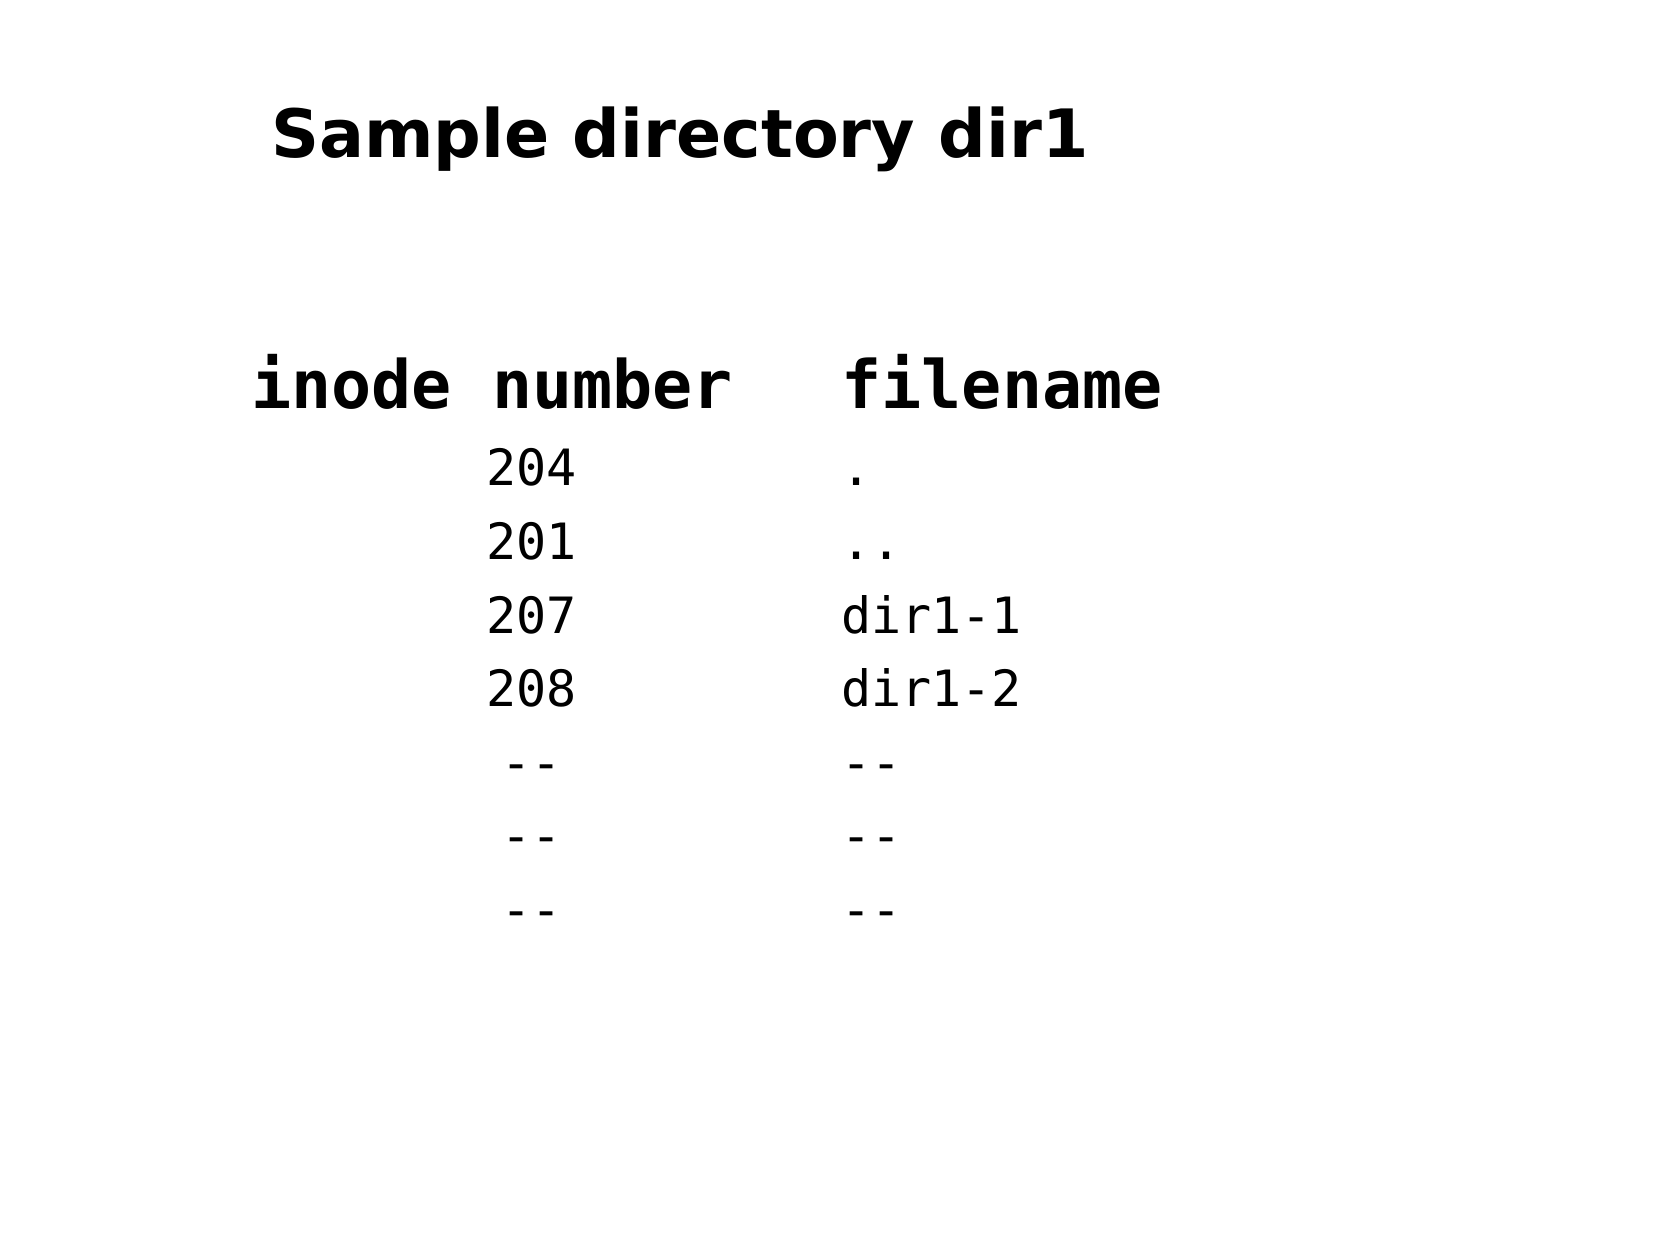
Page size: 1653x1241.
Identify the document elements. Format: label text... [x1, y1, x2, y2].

table_cell -- [237, 874, 827, 947]
table_cell dir1-1 [828, 580, 1417, 652]
table_cell -- [828, 874, 1417, 947]
table_header inode number [237, 339, 827, 432]
table_header filename [828, 339, 1417, 432]
table_cell 201 [237, 506, 827, 579]
table_cell -- [237, 801, 827, 873]
table_cell . [828, 433, 1417, 505]
table_cell -- [828, 727, 1417, 800]
table_cell dir1-2 [828, 653, 1417, 726]
table_cell .. [828, 506, 1417, 579]
table_cell -- [828, 801, 1417, 873]
table_cell 207 [237, 580, 827, 652]
table_cell -- [237, 727, 827, 800]
table_cell 204 [237, 433, 827, 505]
table_cell 208 [237, 653, 827, 726]
text_box Sample directory dir1 [256, 88, 1291, 182]
